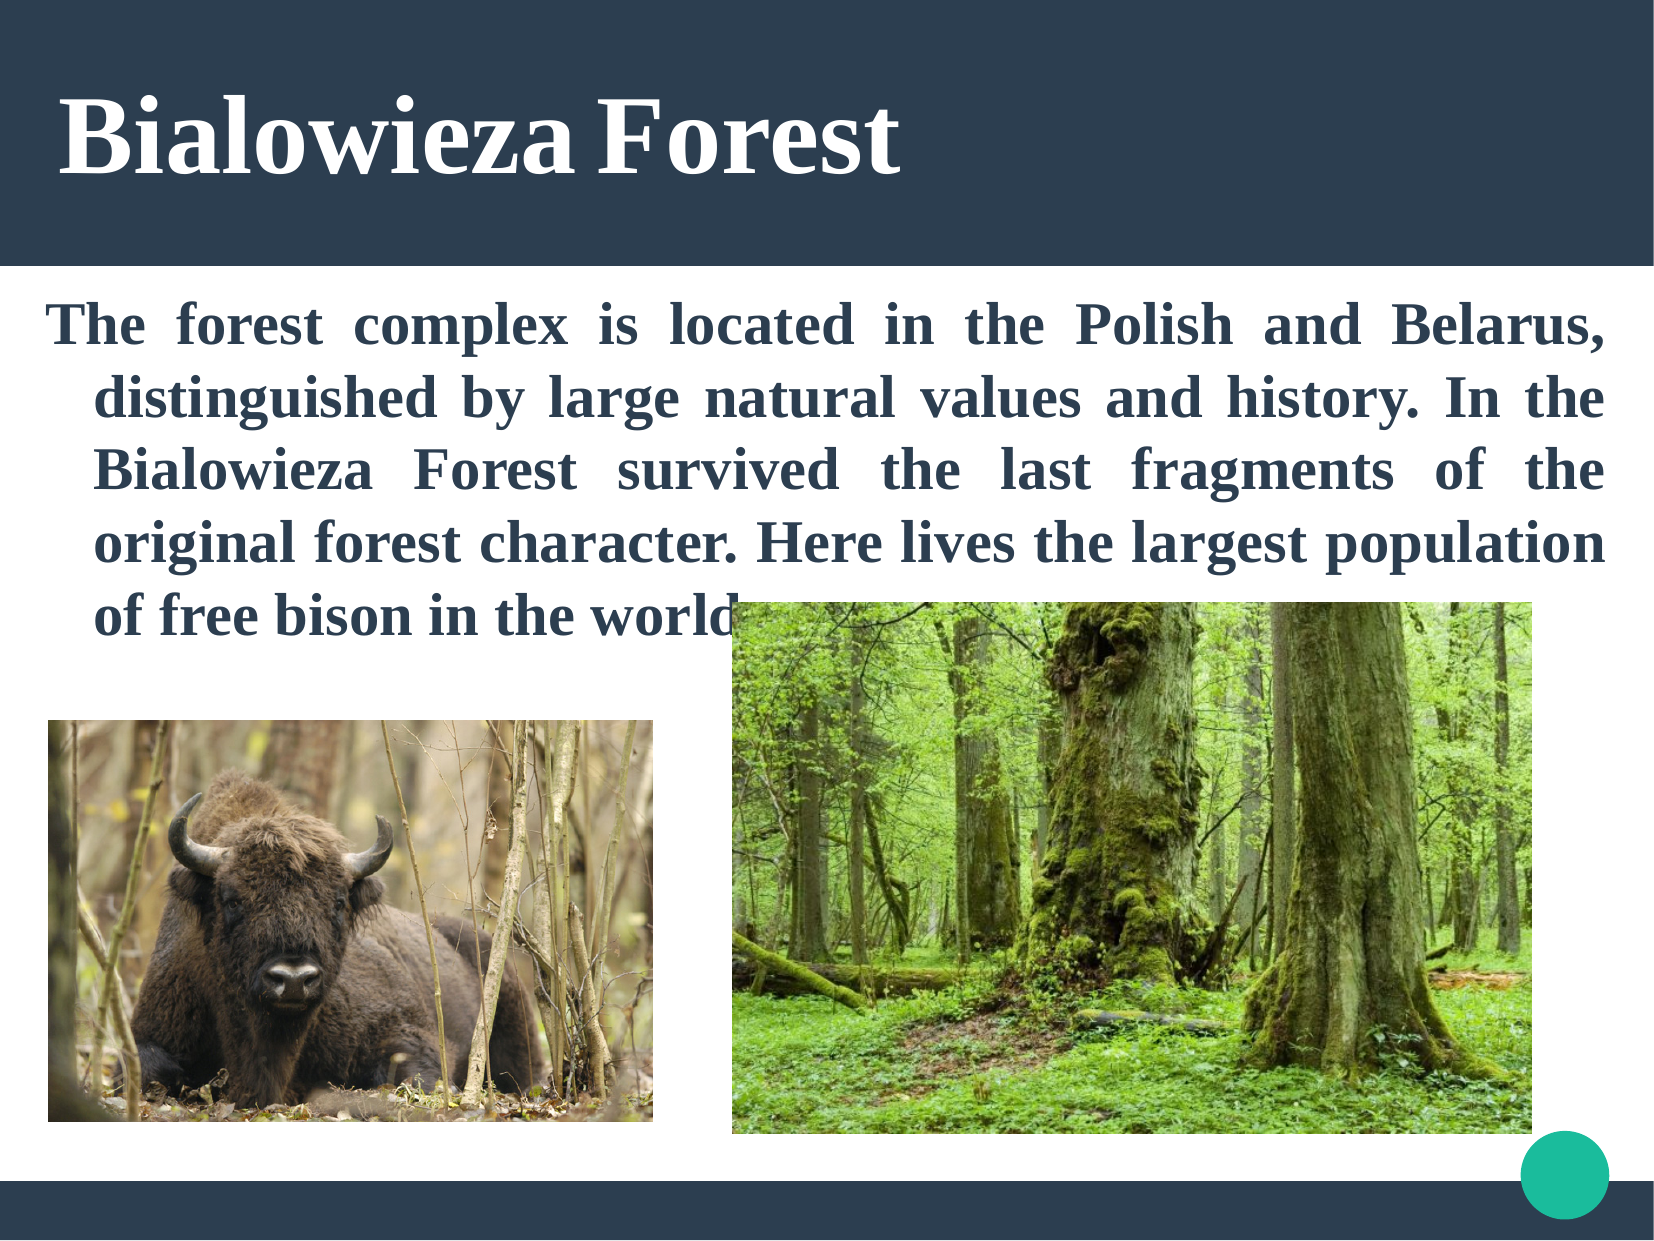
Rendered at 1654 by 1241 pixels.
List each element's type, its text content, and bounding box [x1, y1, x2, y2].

picture [732, 602, 1532, 1134]
picture [48, 720, 653, 1123]
title Bialowieza Forest [59, 49, 1595, 207]
list The forest complex is located in the Polish and Belarus, distinguished by large natural values and history. In the Bialowieza Forest survived the last fragments of the original forest character. Here lives the largest population of free bison in the world. [0, 283, 1642, 650]
